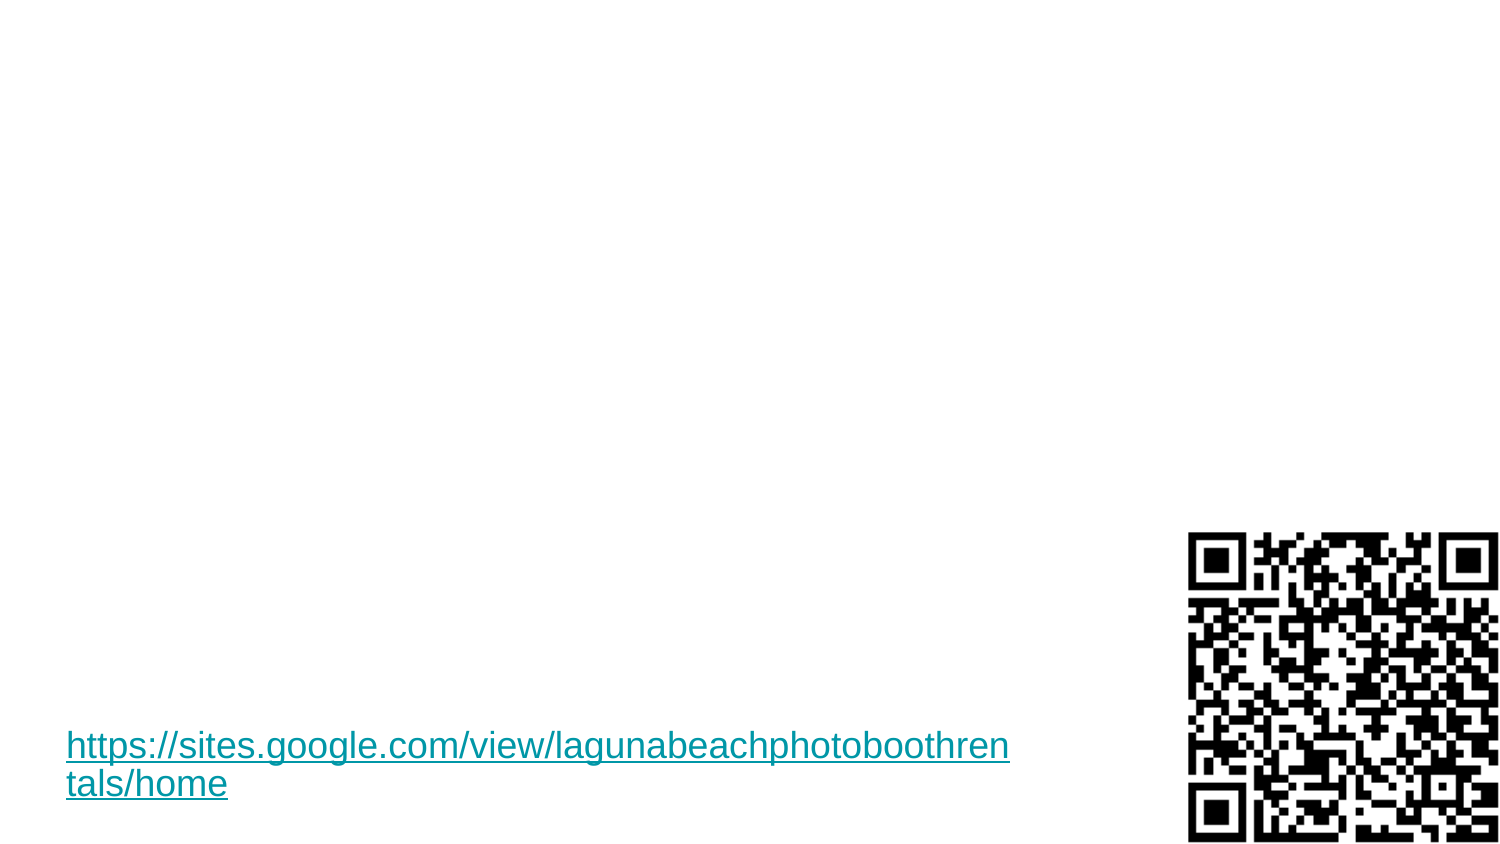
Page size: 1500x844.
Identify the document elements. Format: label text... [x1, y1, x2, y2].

list https://sites.google.com/view/lagunabeachphotoboothrentals/home [51, 694, 1036, 794]
picture [1187, 531, 1500, 844]
